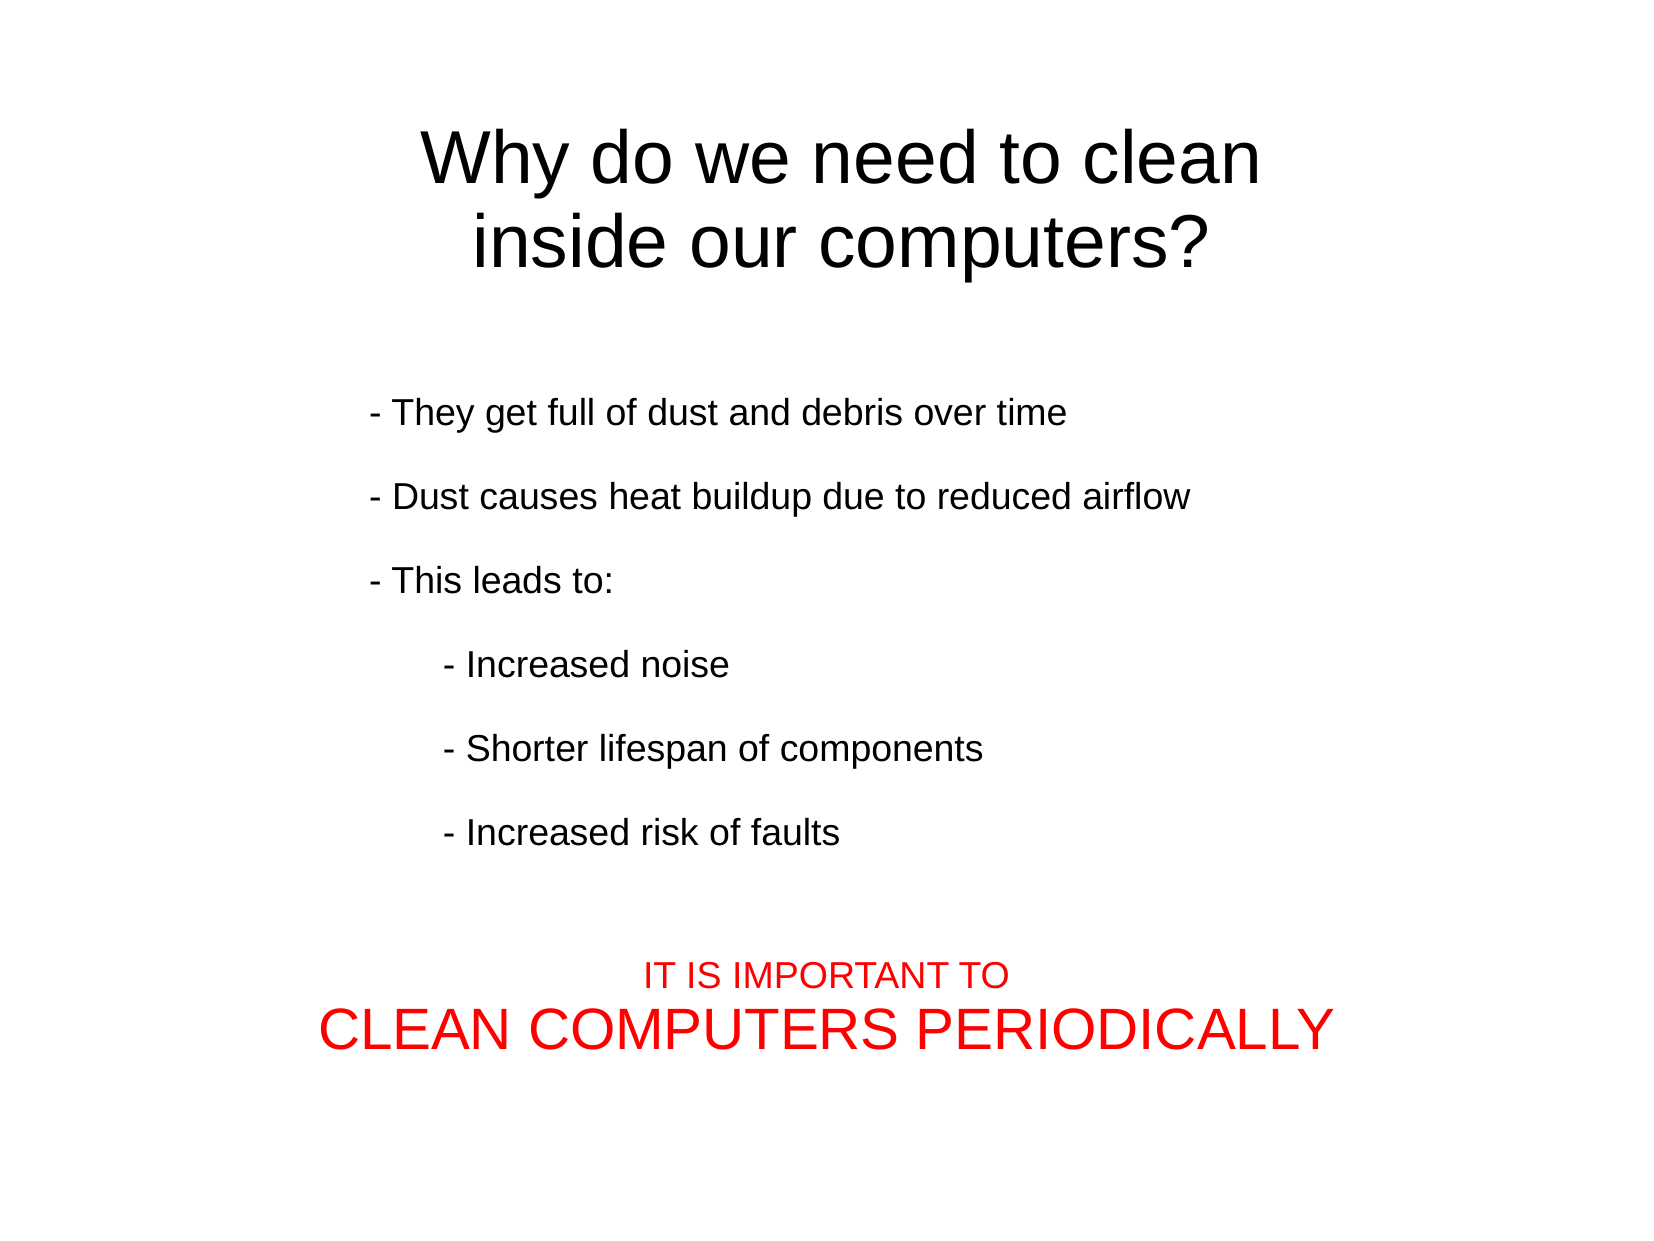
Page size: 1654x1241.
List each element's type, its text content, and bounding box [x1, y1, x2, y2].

text_box - They get full of dust and debris over time - Dust causes heat buildup due to reduced airflow - This leads to: - Increased noise - Shorter lifespan of components - Increased risk of faults [354, 383, 1447, 861]
text_box Why do we need to clean inside our computers? [118, 108, 1565, 291]
text_box IT IS IMPORTANT TO CLEAN COMPUTERS PERIODICALLY [206, 947, 1447, 1070]
